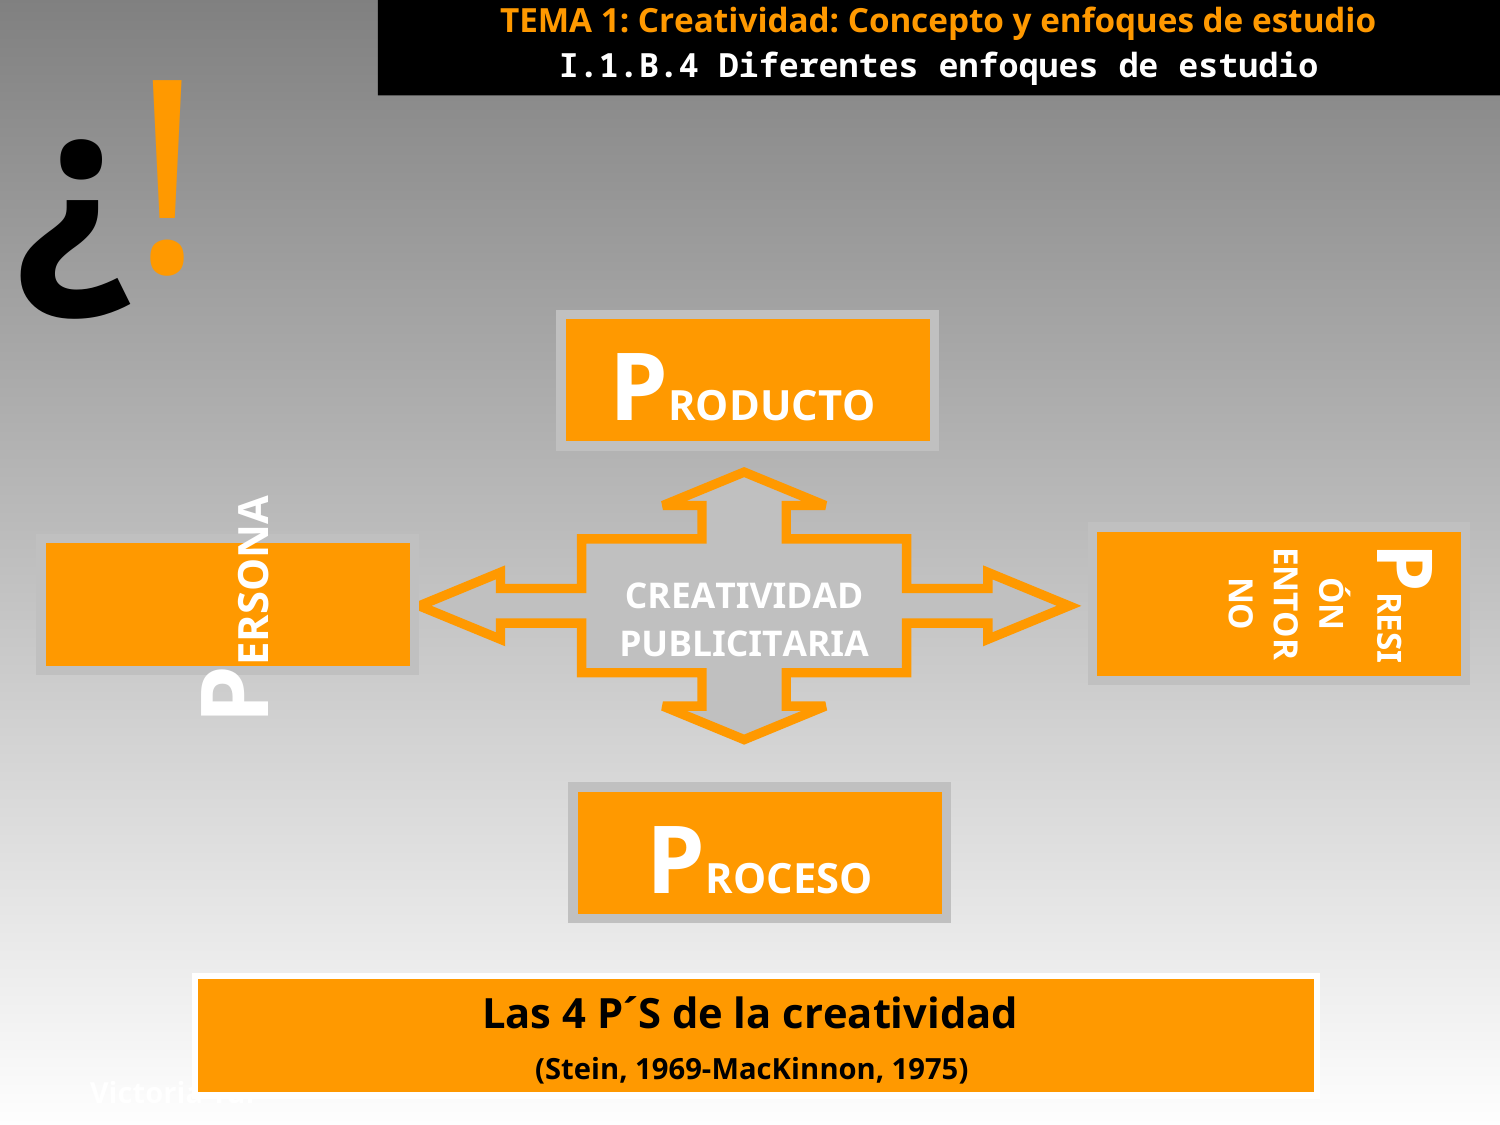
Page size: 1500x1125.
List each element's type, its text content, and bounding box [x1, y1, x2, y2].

text_box CREATIVIDAD PUBLICITARIA [419, 472, 1070, 740]
text_box PERSONA [41, 538, 415, 671]
text_box PRODUCTO [560, 314, 935, 447]
text_box PRESIÓN ENTORNO [1092, 527, 1466, 681]
text_box Las 4 P´S de la creatividad (Stein, 1969-MacKinnon, 1975) [194, 976, 1317, 1096]
text_box TEMA 1: Creatividad: Concepto y enfoques de estudio I.1.B.4 Diferentes enfoques de estudio [377, 0, 1500, 96]
text_box PROCESO [572, 786, 947, 919]
